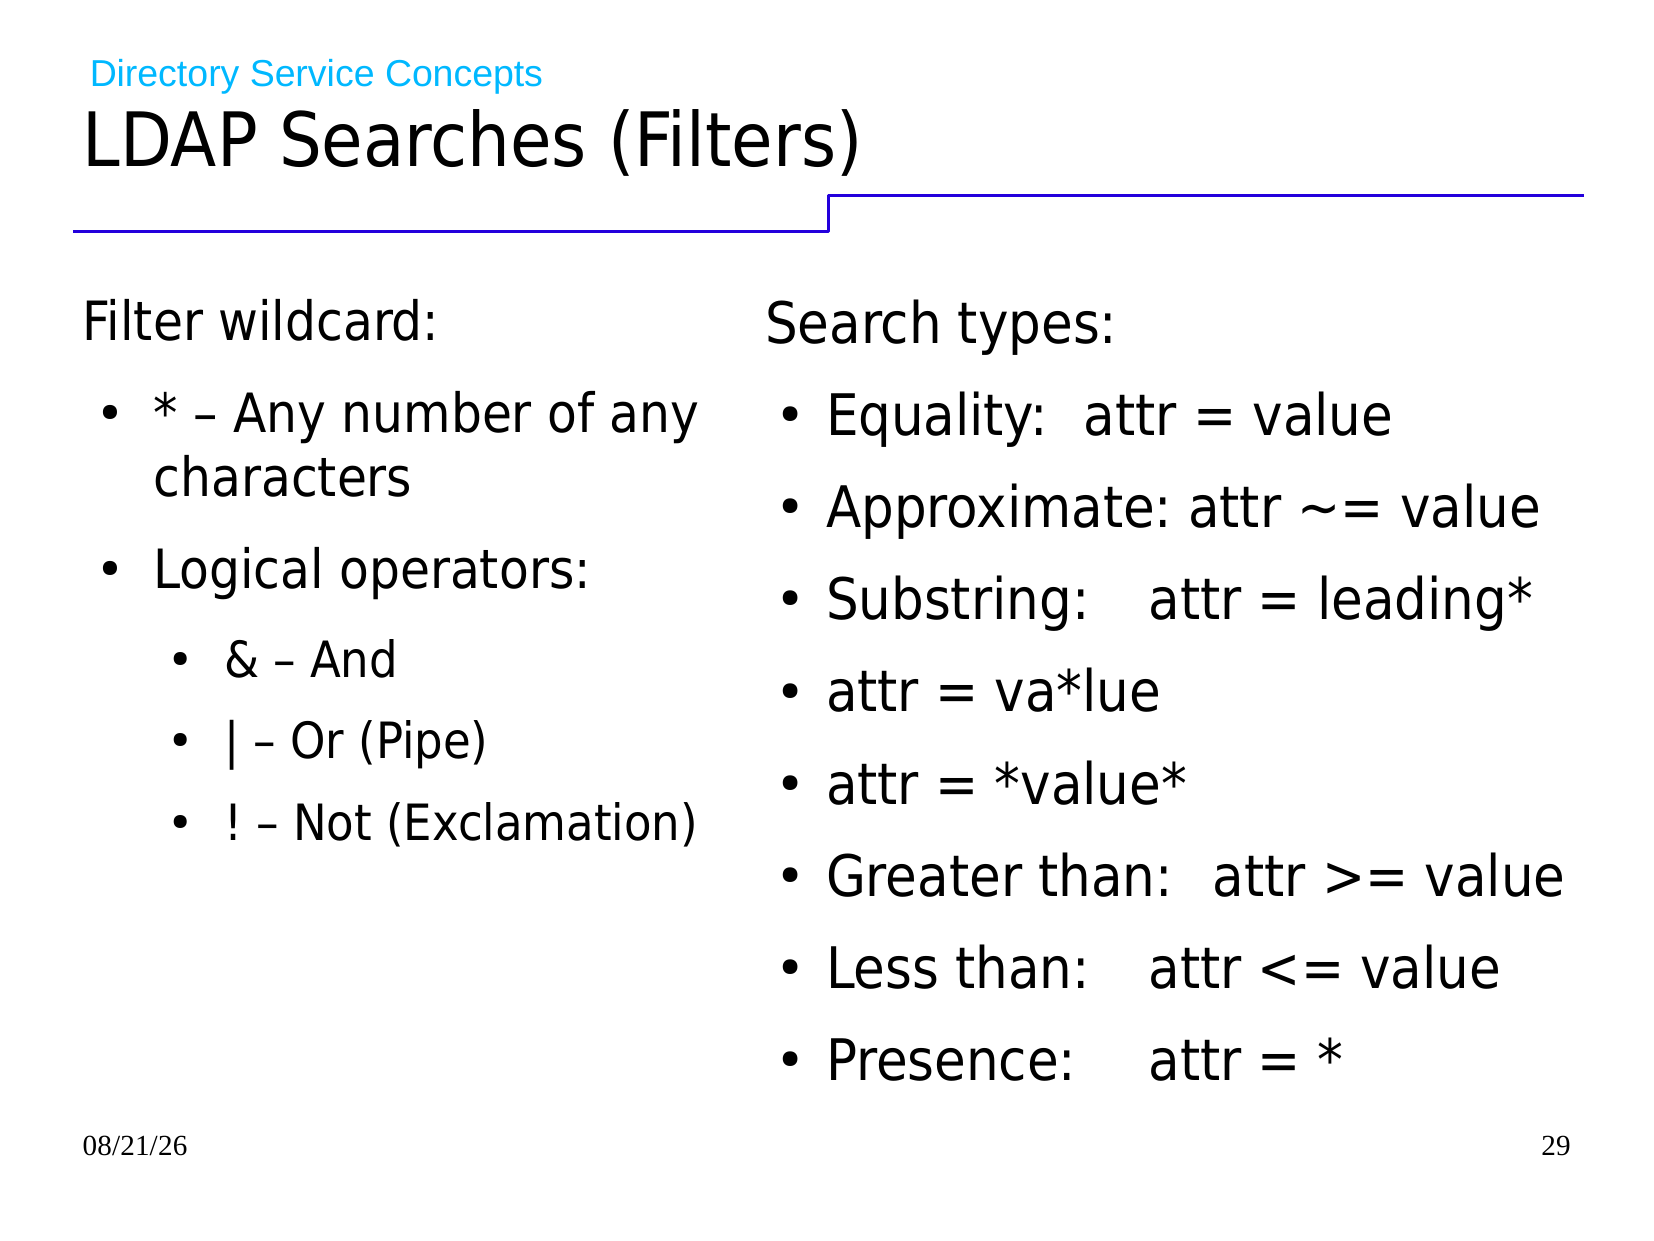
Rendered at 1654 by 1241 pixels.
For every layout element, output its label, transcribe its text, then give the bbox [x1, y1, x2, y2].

list Search types: Equality: attr = value Approximate: attr ~= value Substring: attr = leading* attr = va*lue attr = *value* Greater than: attr >= value Less than: attr <= value Presence: attr = * [765, 290, 1572, 1109]
title LDAP Searches (Filters) [82, 49, 1571, 232]
list Filter wildcard: * – Any number of any characters Logical operators: & – And | – Or (Pipe) ! – Not (Exclamation) [82, 290, 765, 1109]
text_box Directory Service Concepts [75, 45, 571, 103]
